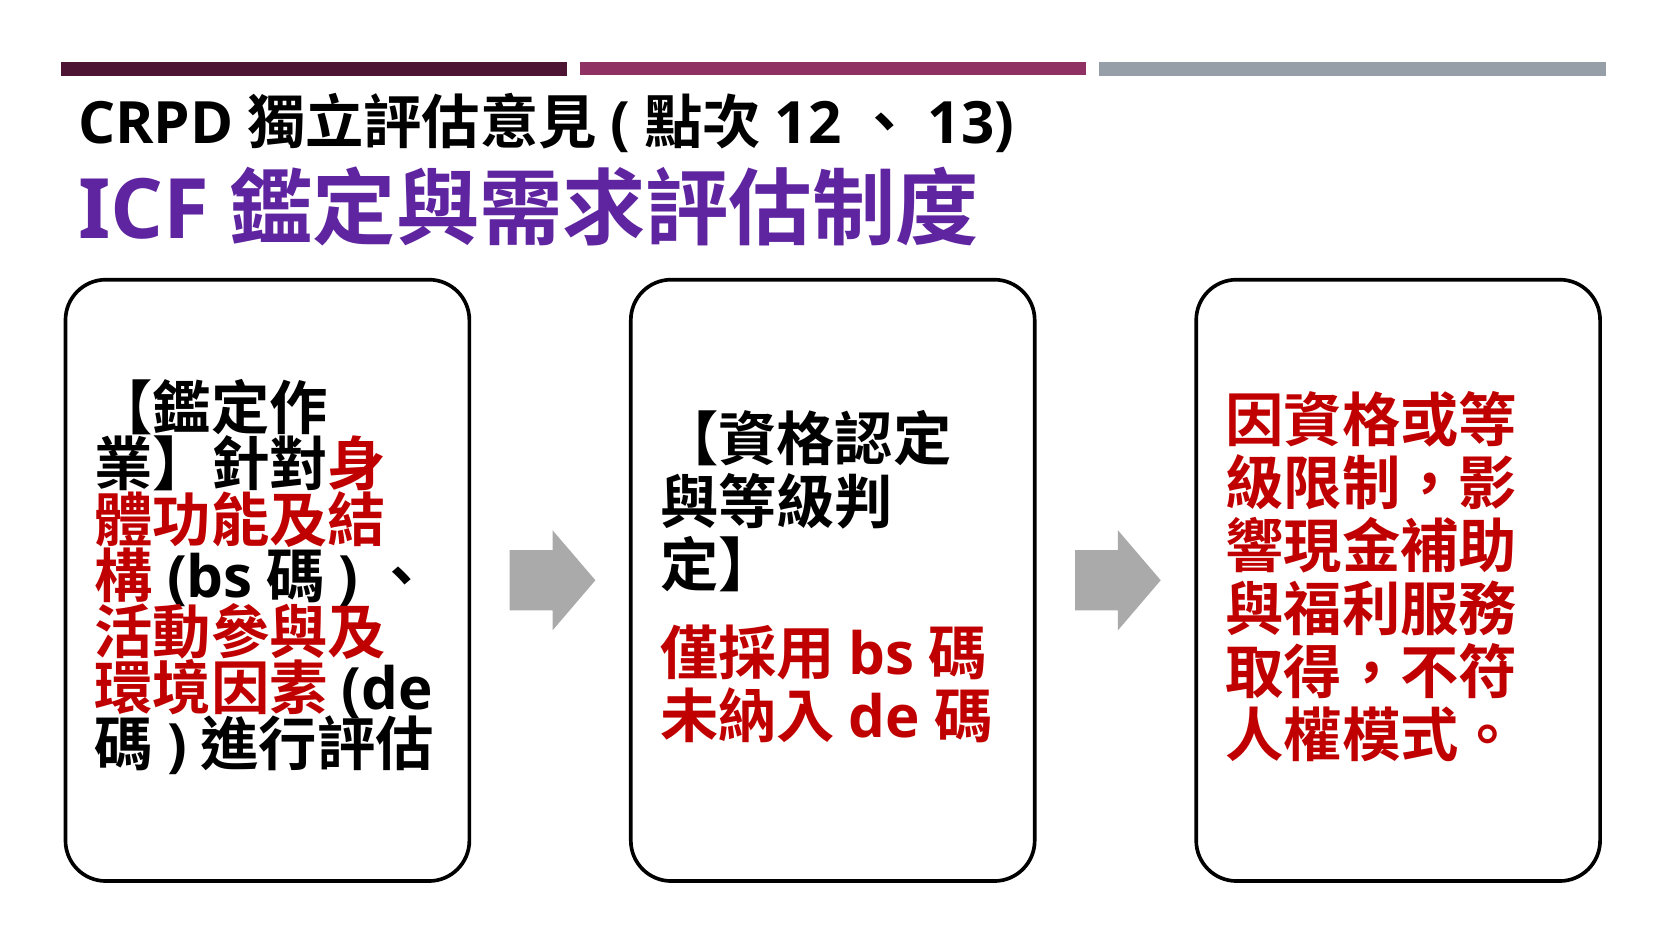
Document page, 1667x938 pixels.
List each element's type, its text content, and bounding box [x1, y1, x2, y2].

text_box 因資格或等級限制，影響現金補助與福利服務取得，不符人權模式。 [1196, 279, 1601, 882]
text_box 【資格認定與等級判定】 僅採用bs碼 未納入de碼 [630, 279, 1035, 882]
text_box [1075, 530, 1161, 631]
text_box CRPD獨立評估意見(點次12、13) ICF鑑定與需求評估制度 [63, 76, 1603, 264]
text_box [509, 530, 596, 631]
text_box 【鑑定作業】針對身體功能及結構(bs碼)、活動參與及環境因素(de碼)進行評估 [65, 279, 470, 882]
